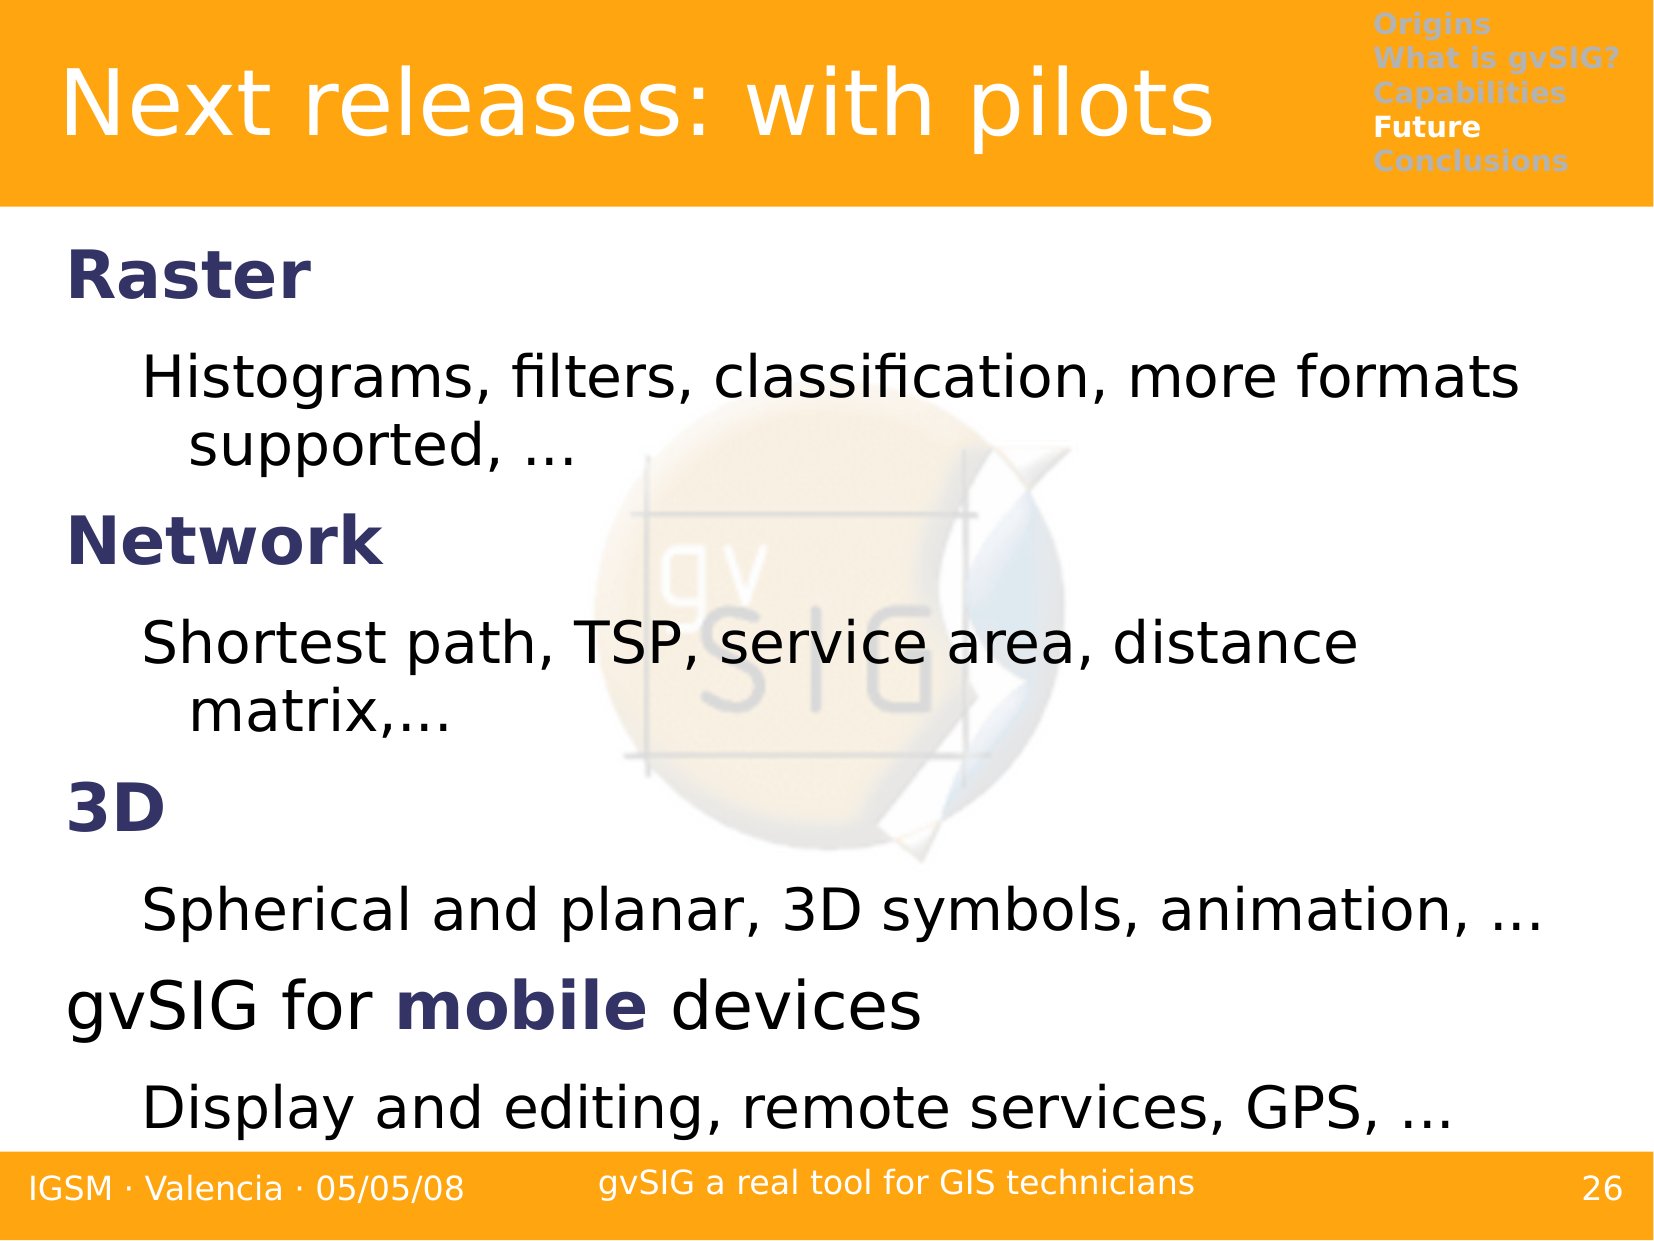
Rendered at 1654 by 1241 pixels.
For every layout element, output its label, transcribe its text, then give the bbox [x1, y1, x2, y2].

text_box Origins What is gvSIG? Capabilities Future Conclusions [1358, 0, 1654, 207]
title Next releases: with pilots [59, 29, 1358, 178]
list Raster Histograms, filters, classification, more formats supported, ... Network Shortest path, TSP, service area, distance matrix,... 3D Spherical and planar, 3D symbols, animation, ... gvSIG for mobile devices Display and editing, remote services, GPS, ... [47, 236, 1595, 1143]
